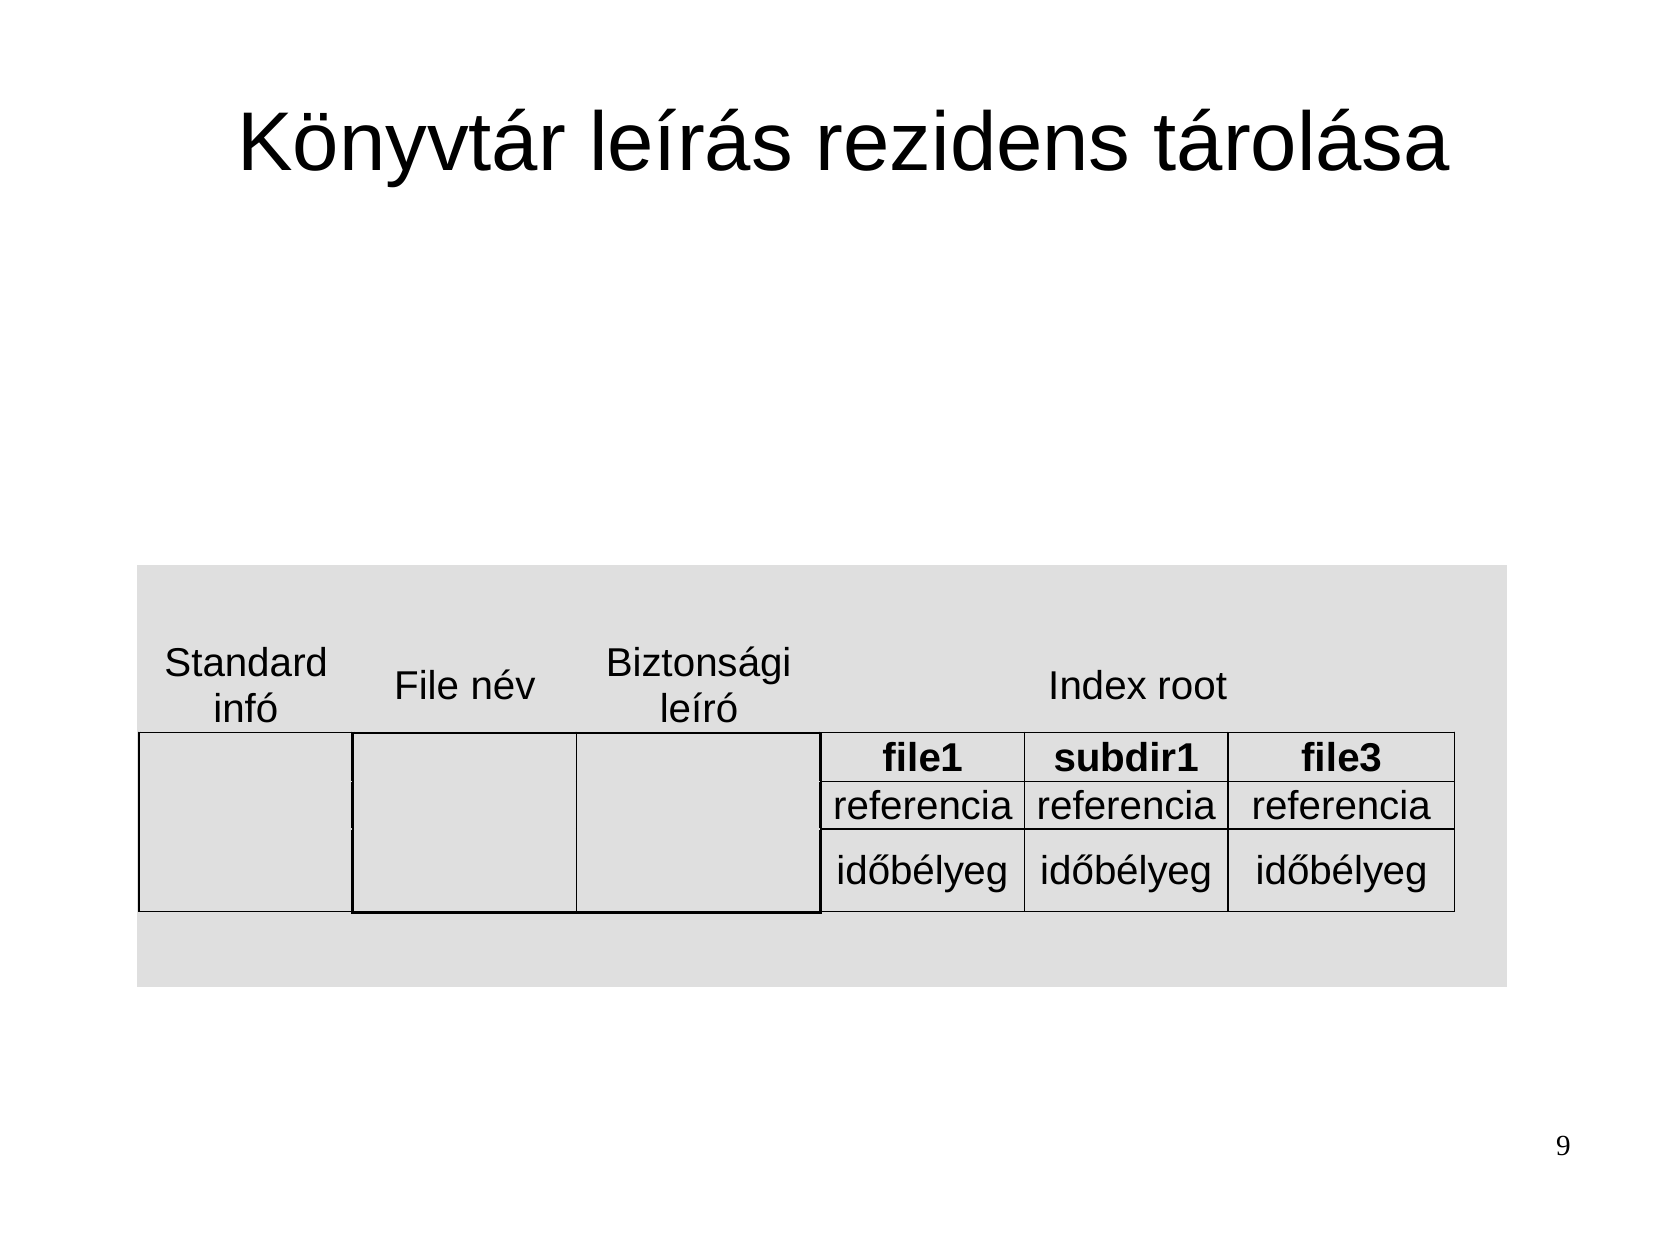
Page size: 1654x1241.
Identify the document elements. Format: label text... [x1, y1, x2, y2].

chart [137, 564, 1507, 988]
title Könyvtár leírás rezidens tárolása [123, 34, 1530, 241]
